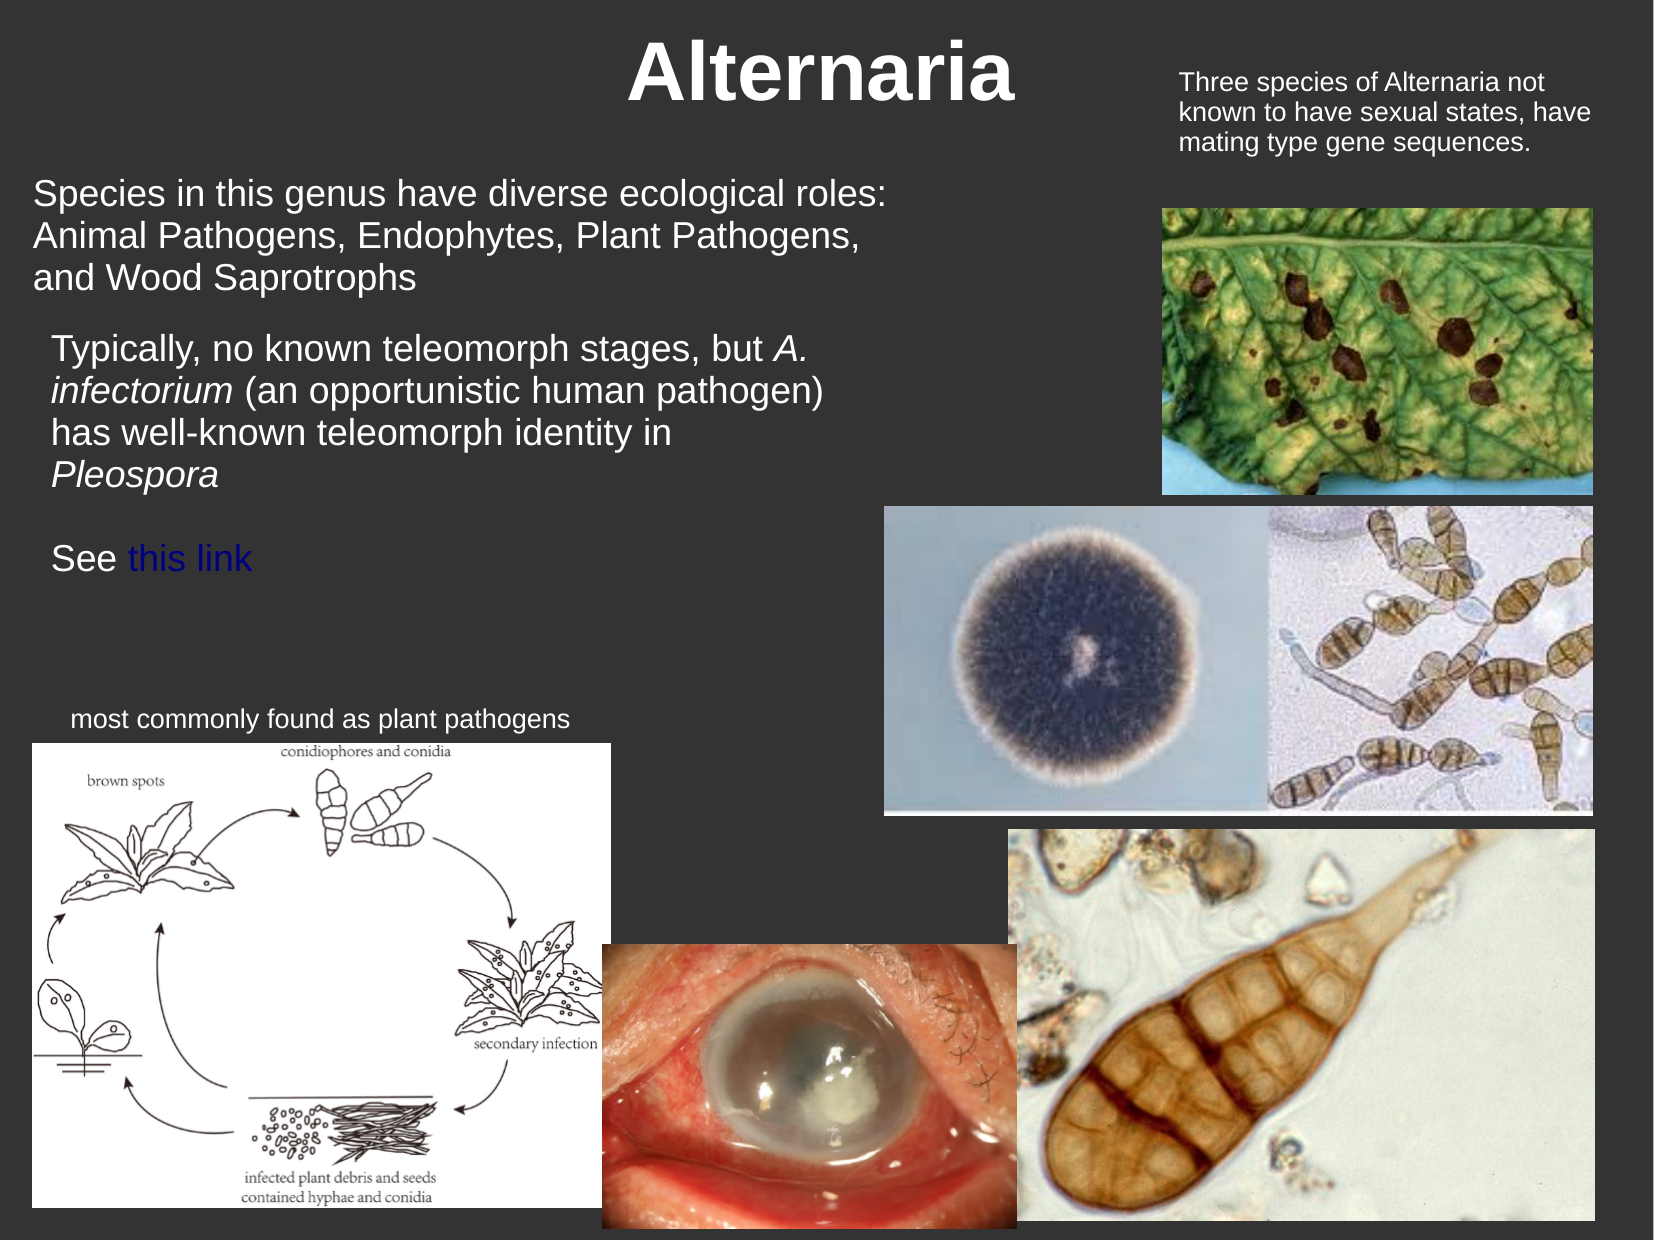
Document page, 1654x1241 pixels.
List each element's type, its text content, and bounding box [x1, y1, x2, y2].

picture [32, 743, 1595, 1229]
picture [884, 506, 1593, 816]
text_box most commonly found as plant pathogens [55, 697, 645, 743]
picture [1162, 208, 1593, 495]
text_box Three species of Alternaria not known to have sexual states, have mating type gene sequences. [1163, 59, 1643, 242]
text_box Alternaria [10, 18, 1632, 126]
text_box Typically, no known teleomorph stages, but A. infectorium (an opportunistic human pathogen) has well-known teleomorph identity in Pleospora See this link [36, 320, 851, 587]
text_box Species in this genus have diverse ecological roles: Animal Pathogens, Endophytes, Plant Pathogens, and Wood Saprotrophs [18, 165, 946, 307]
